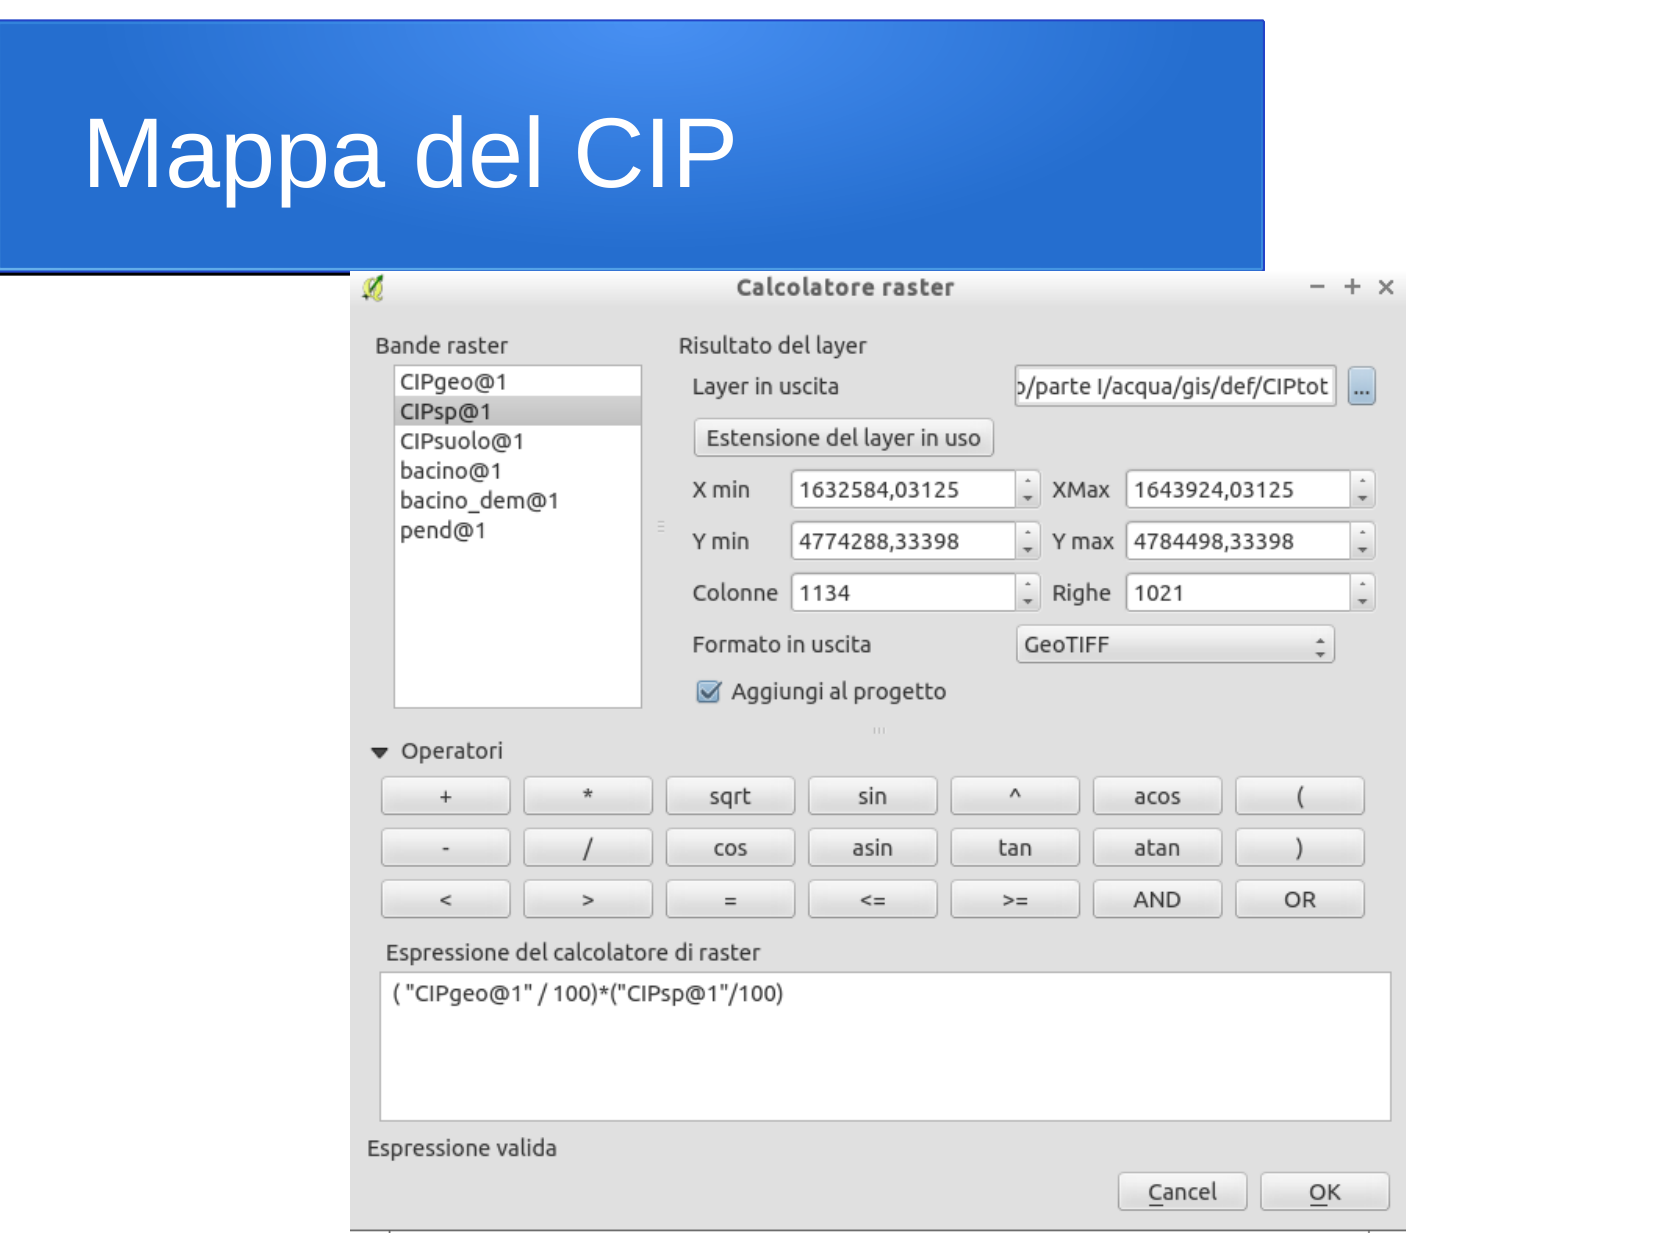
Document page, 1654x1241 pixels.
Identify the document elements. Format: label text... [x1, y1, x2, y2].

title Mappa del CIP [82, 49, 1250, 257]
picture [350, 271, 1406, 1233]
